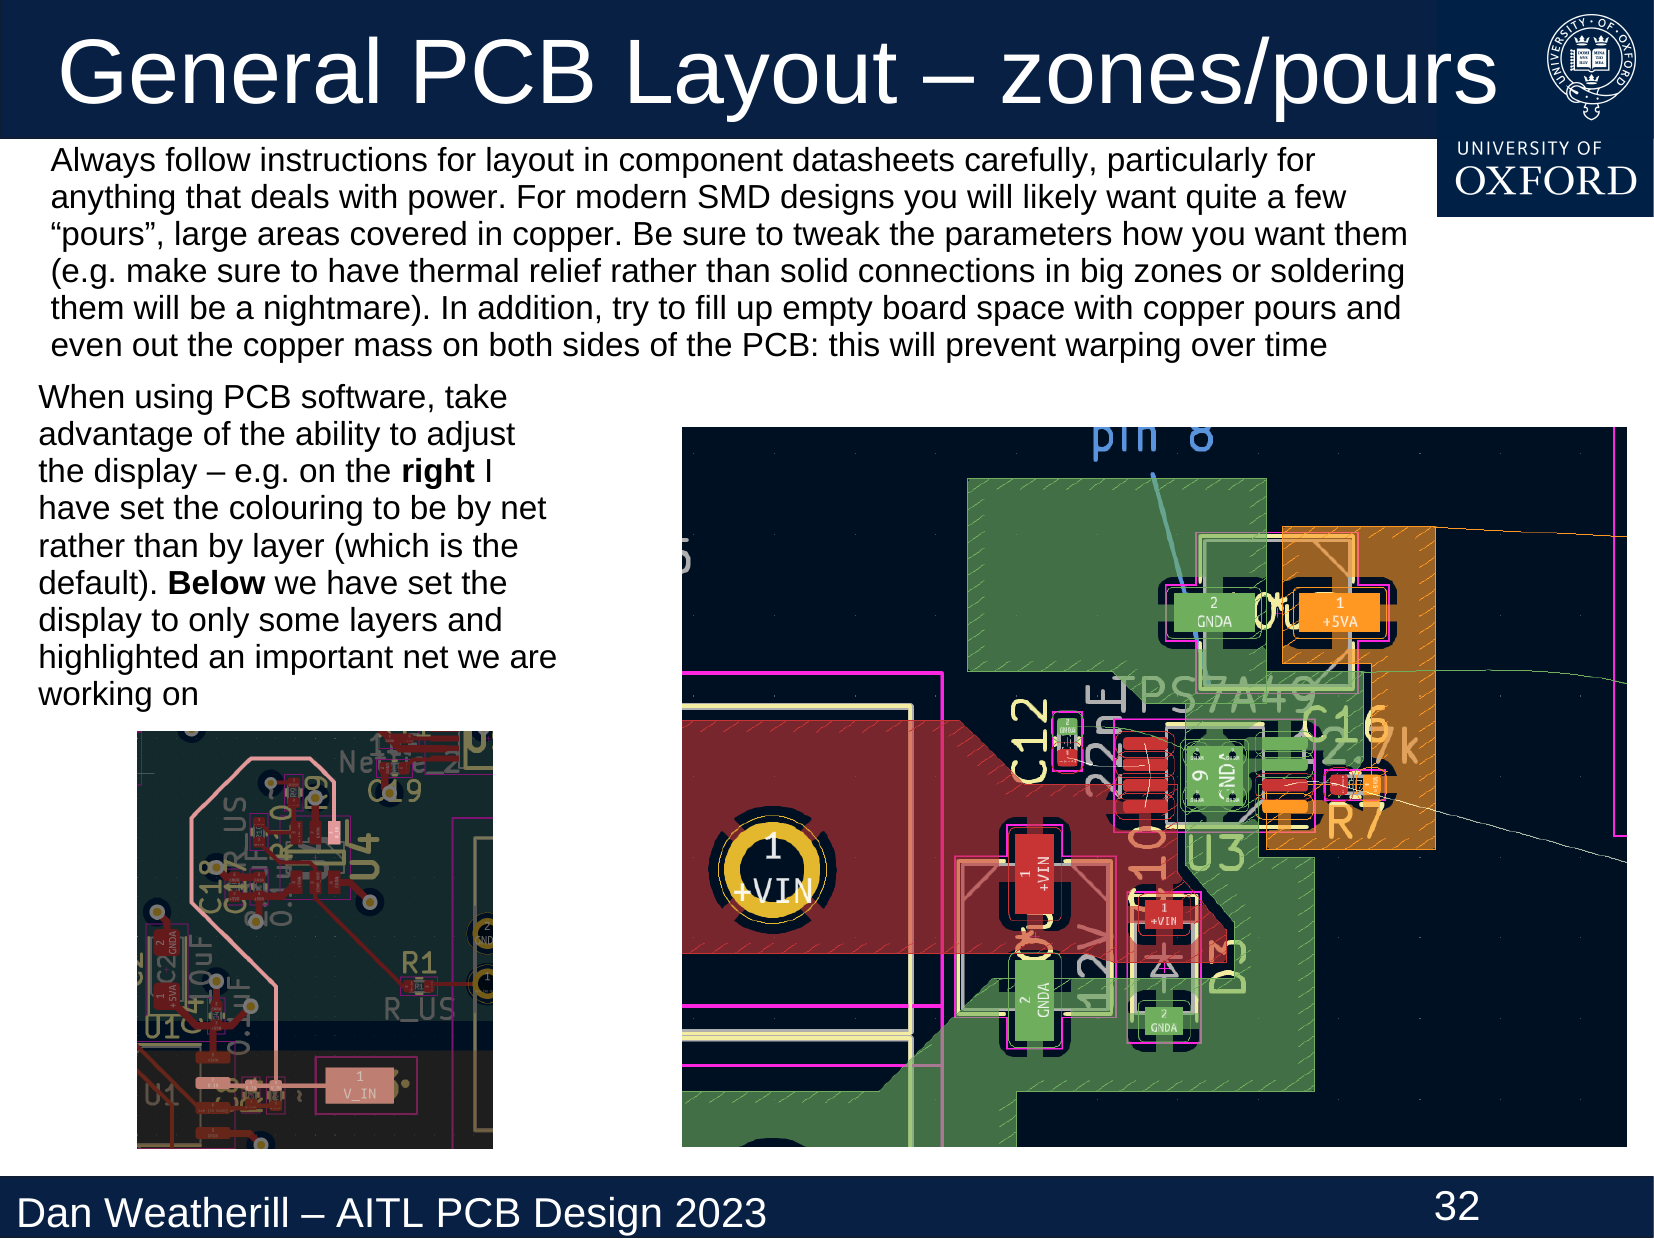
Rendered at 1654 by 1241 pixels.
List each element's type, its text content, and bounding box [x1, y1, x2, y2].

text_box Always follow instructions for layout in component datasheets carefully, particularly for anything that deals with power. For modern SMD designs you will likely want quite a few “pours”, large areas covered in copper. Be sure to tweak the parameters how you want them (e.g. make sure to have thermal relief rather than solid connections in big zones or soldering them will be a nightmare). In addition, try to fill up empty board space with copper pours and even out the copper mass on both sides of the PCB: this will prevent warping over time [35, 134, 1465, 409]
picture [682, 427, 1627, 1147]
picture [1465, 0, 1654, 217]
picture [137, 731, 493, 1149]
title General PCB Layout – zones/pours [35, 0, 1524, 177]
text_box When using PCB software, take advantage of the ability to adjust the display – e.g. on the right I have set the colouring to be by net rather than by layer (which is the default). Below we have set the display to only some layers and highlighted an important net we are working on [23, 371, 580, 721]
